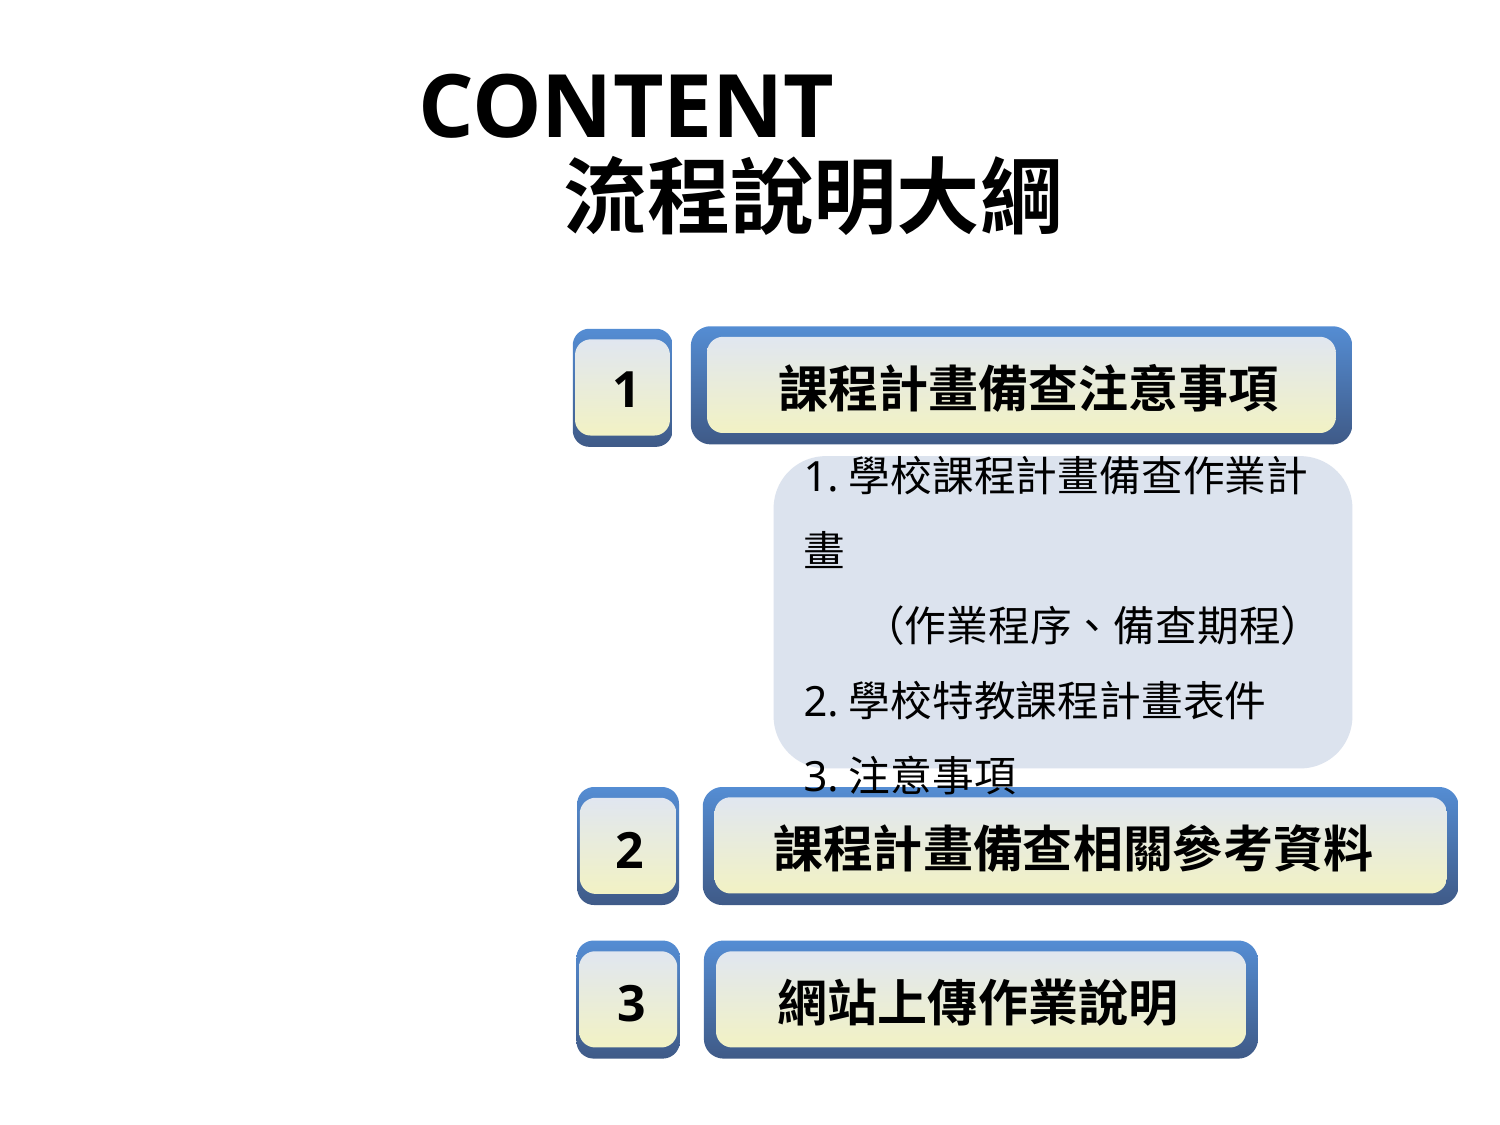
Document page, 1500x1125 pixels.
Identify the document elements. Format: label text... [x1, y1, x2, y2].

text_box [572, 328, 673, 447]
text_box 3 [572, 964, 661, 1039]
text_box 課程計畫備查注意事項 [738, 349, 1294, 425]
text_box 網站上傳作業說明 [761, 964, 1193, 1039]
text_box 流程說明大綱 [694, 168, 714, 180]
text_box [576, 940, 680, 1059]
text_box 1 [580, 349, 656, 425]
text_box 流程說明大綱 [778, 187, 792, 197]
text_box [690, 326, 1353, 445]
text_box [703, 940, 1258, 1059]
text_box 1.學校課程計畫備查作業計畫 （作業程序、備查期程） 2.學校特教課程計畫表件 3.注意事項 [773, 456, 1353, 769]
text_box [702, 787, 1459, 906]
text_box 課程計畫備查相關參考資料 [738, 810, 1388, 886]
text_box 流程說明大綱 [828, 170, 839, 182]
text_box CONTENT [403, 42, 850, 163]
text_box 流程說明大綱 [749, 163, 771, 174]
text_box 2 [572, 810, 660, 886]
text_box 流程說明大綱 [605, 175, 628, 185]
text_box 流程說明大綱 [549, 137, 1204, 253]
text_box [577, 787, 680, 906]
text_box 流程說明大綱 [828, 191, 839, 203]
text_box 流程說明大綱 [772, 163, 801, 179]
